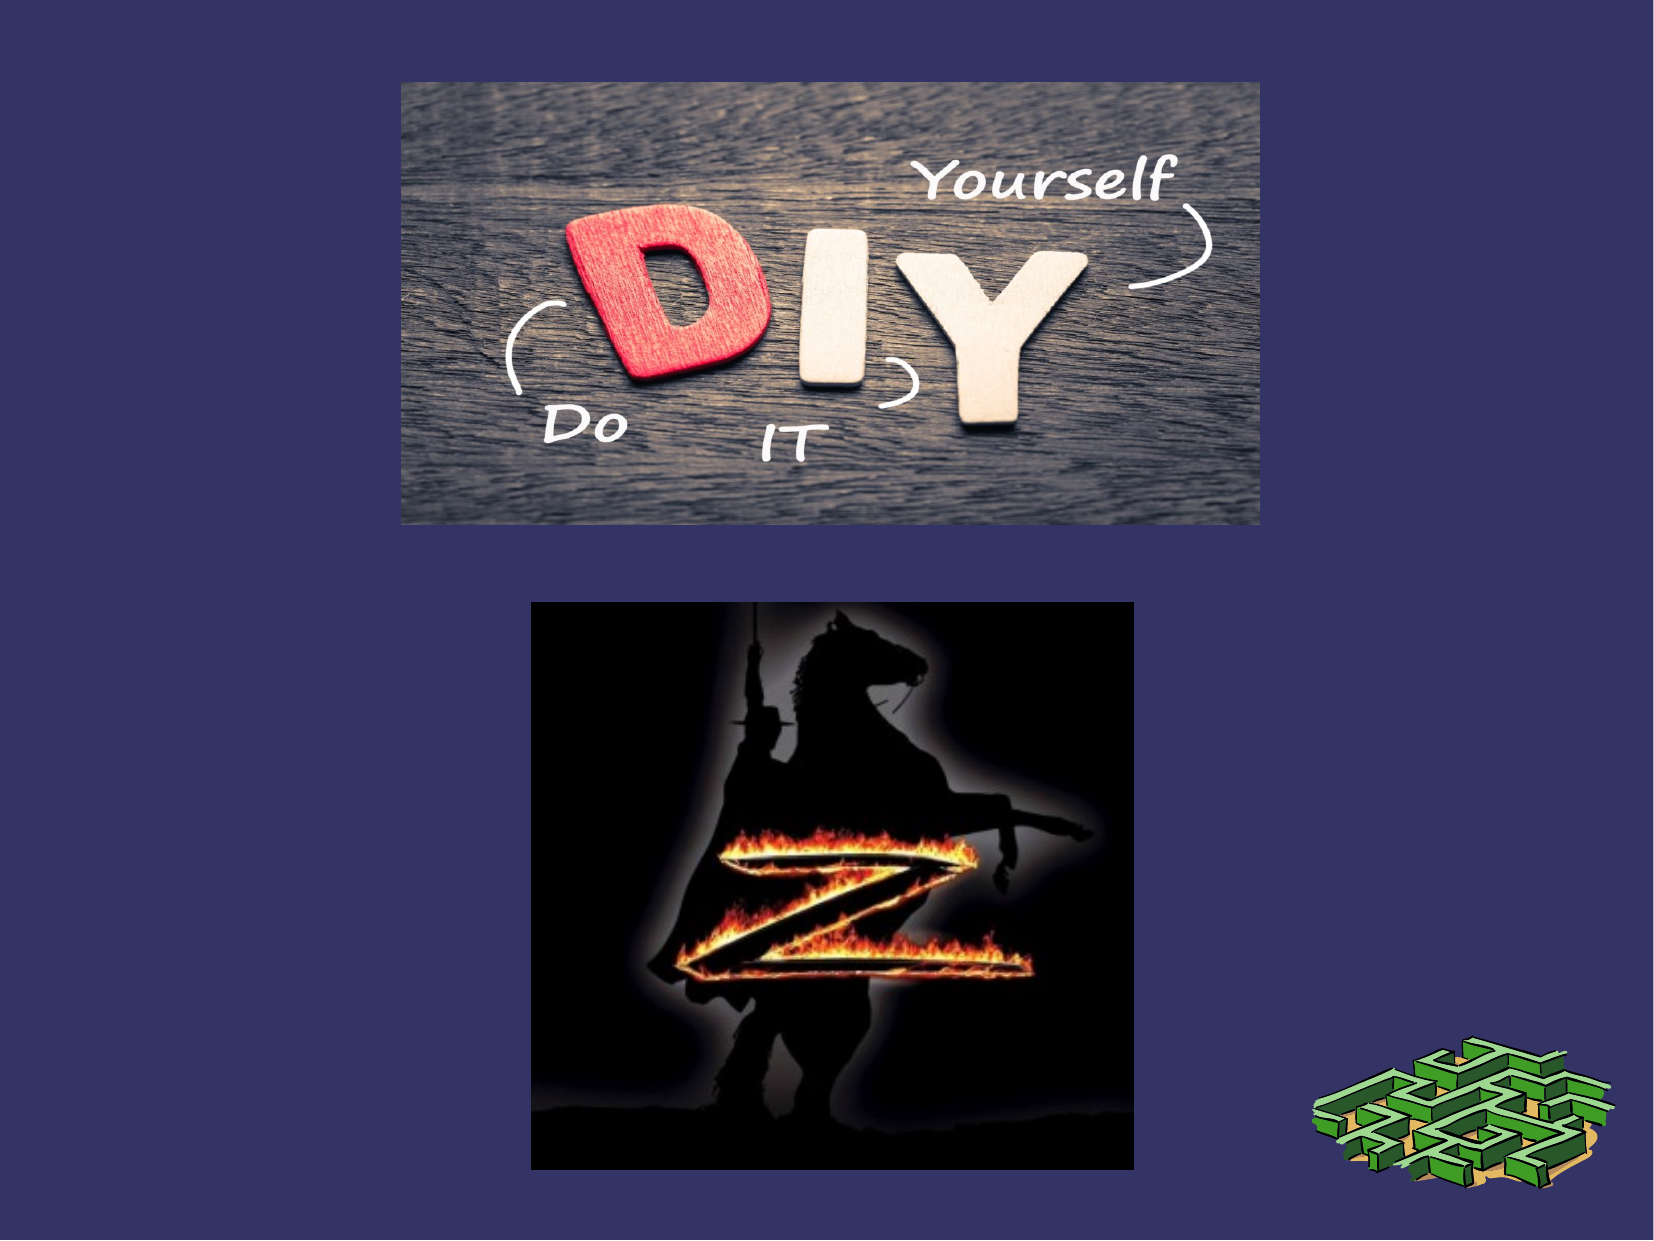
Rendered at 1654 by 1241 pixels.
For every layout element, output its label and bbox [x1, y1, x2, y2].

picture [401, 82, 1260, 525]
picture [531, 602, 1134, 1170]
